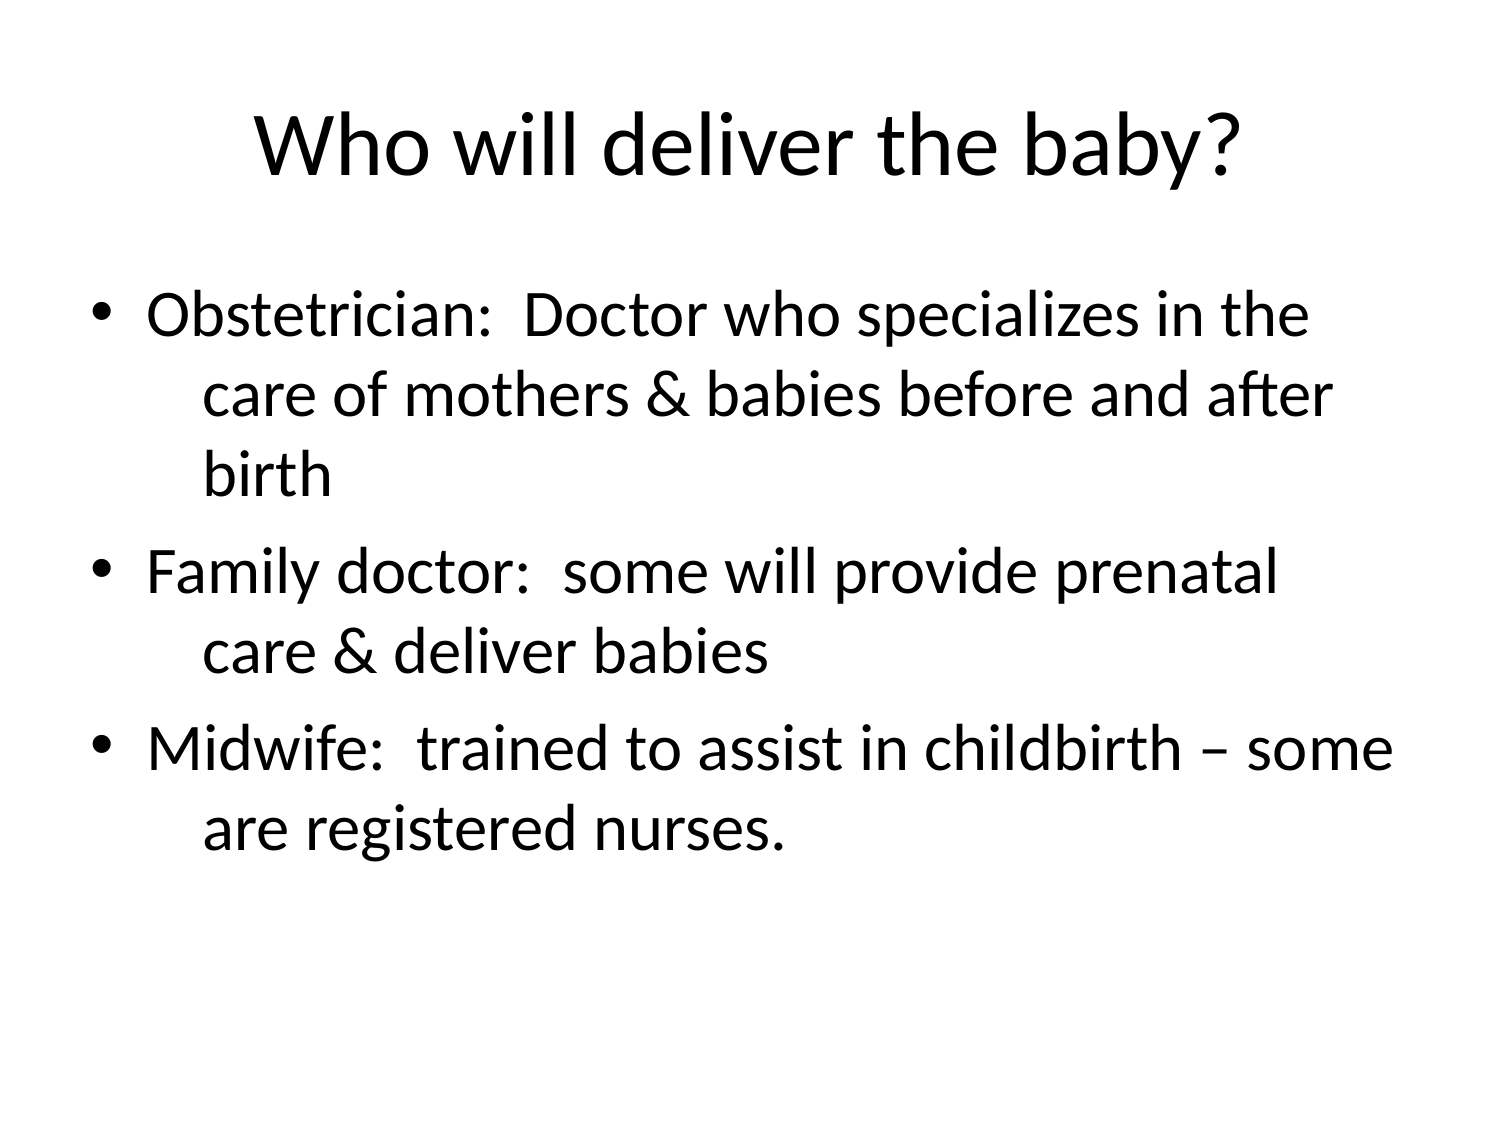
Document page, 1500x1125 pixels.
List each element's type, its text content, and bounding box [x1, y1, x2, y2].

title Who will deliver the baby? [75, 45, 1426, 233]
list Obstetrician: Doctor who specializes in the care of mothers & babies before and after birth Family doctor: some will provide prenatal care & deliver babies Midwife: trained to assist in childbirth – some are registered nurses. [75, 262, 1426, 1005]
